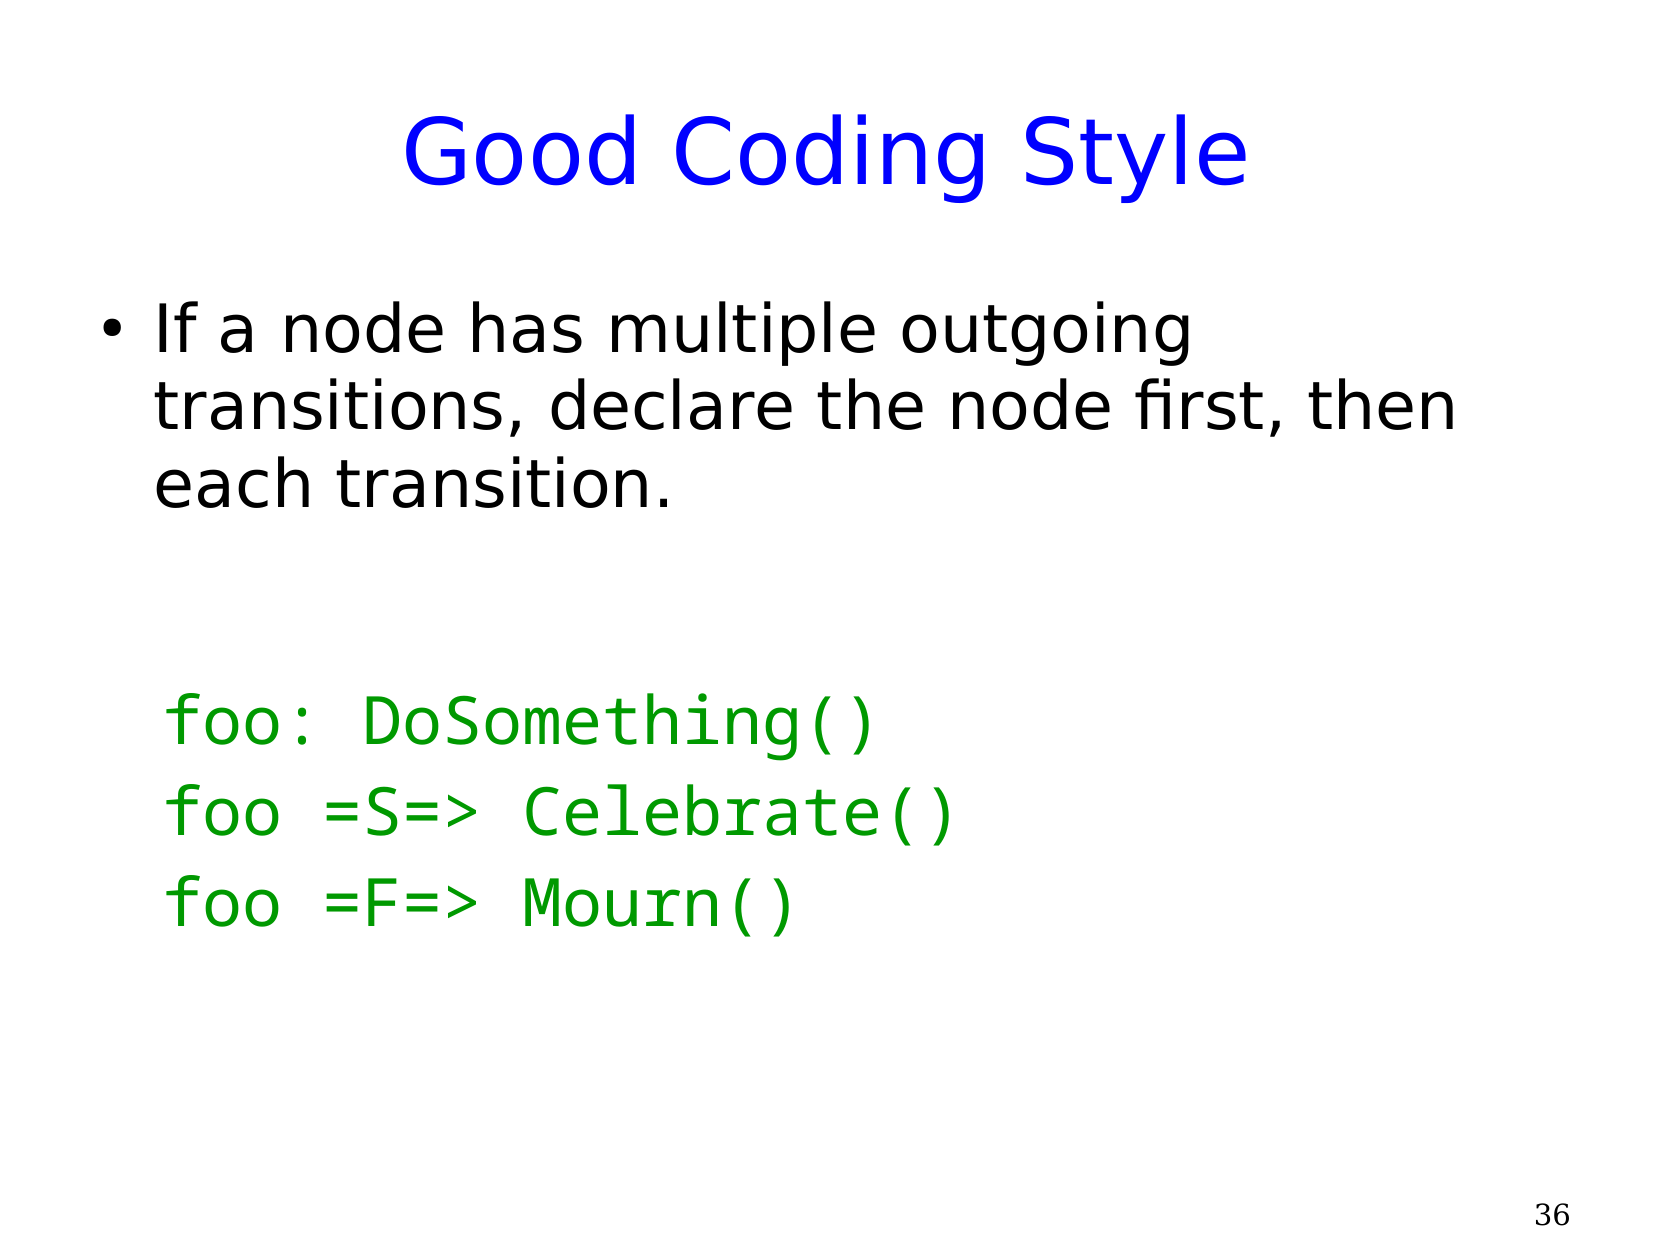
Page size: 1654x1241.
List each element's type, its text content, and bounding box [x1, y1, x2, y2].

title Good Coding Style [82, 49, 1571, 257]
list If a node has multiple outgoing transitions, declare the node first, then each transition. foo: DoSomething() foo =S=> Celebrate() foo =F=> Mourn() [82, 290, 1571, 1109]
